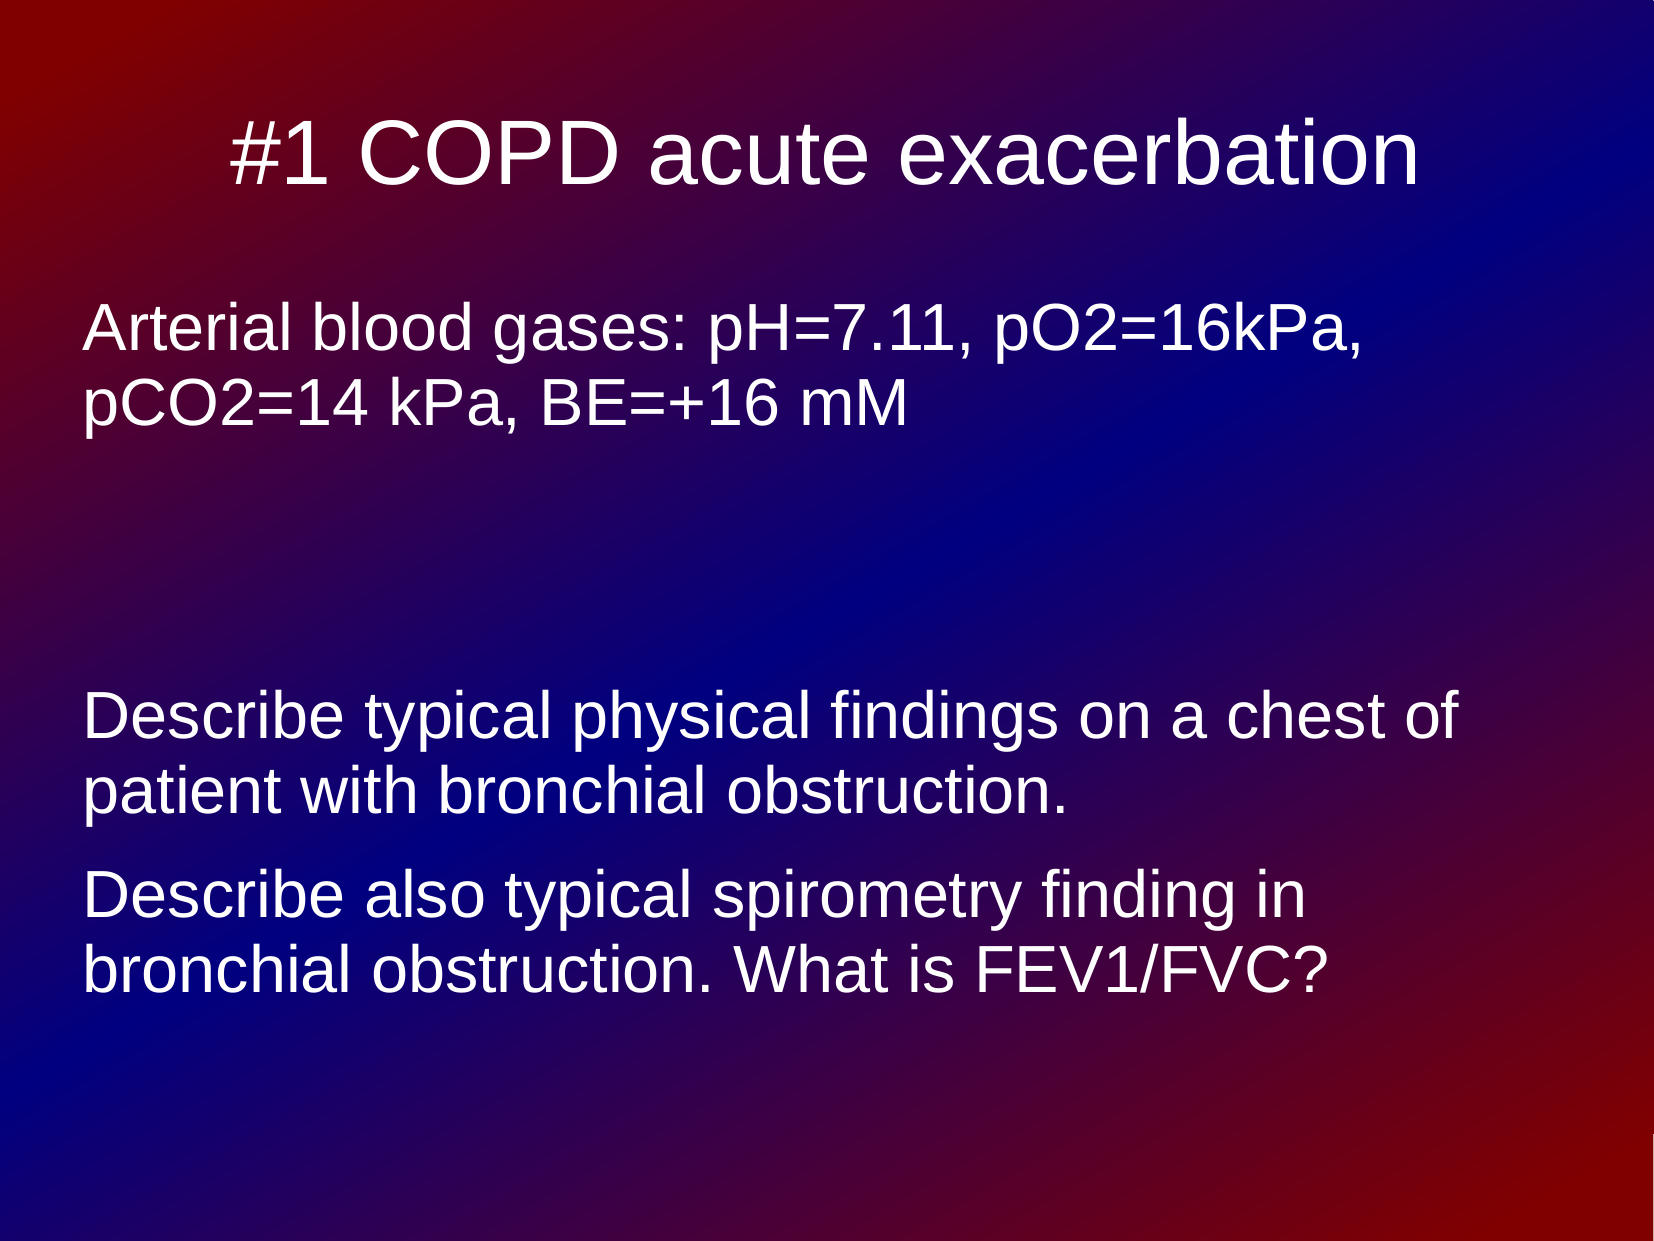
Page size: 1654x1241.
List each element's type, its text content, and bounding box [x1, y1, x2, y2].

list Arterial blood gases: pH=7.11, pO2=16kPa, pCO2=14 kPa, BE=+16 mM Describe typical physical findings on a chest of patient with bronchial obstruction. Describe also typical spirometry finding in bronchial obstruction. What is FEV1/FVC? [82, 290, 1571, 1094]
title #1 COPD acute exacerbation [82, 56, 1571, 250]
